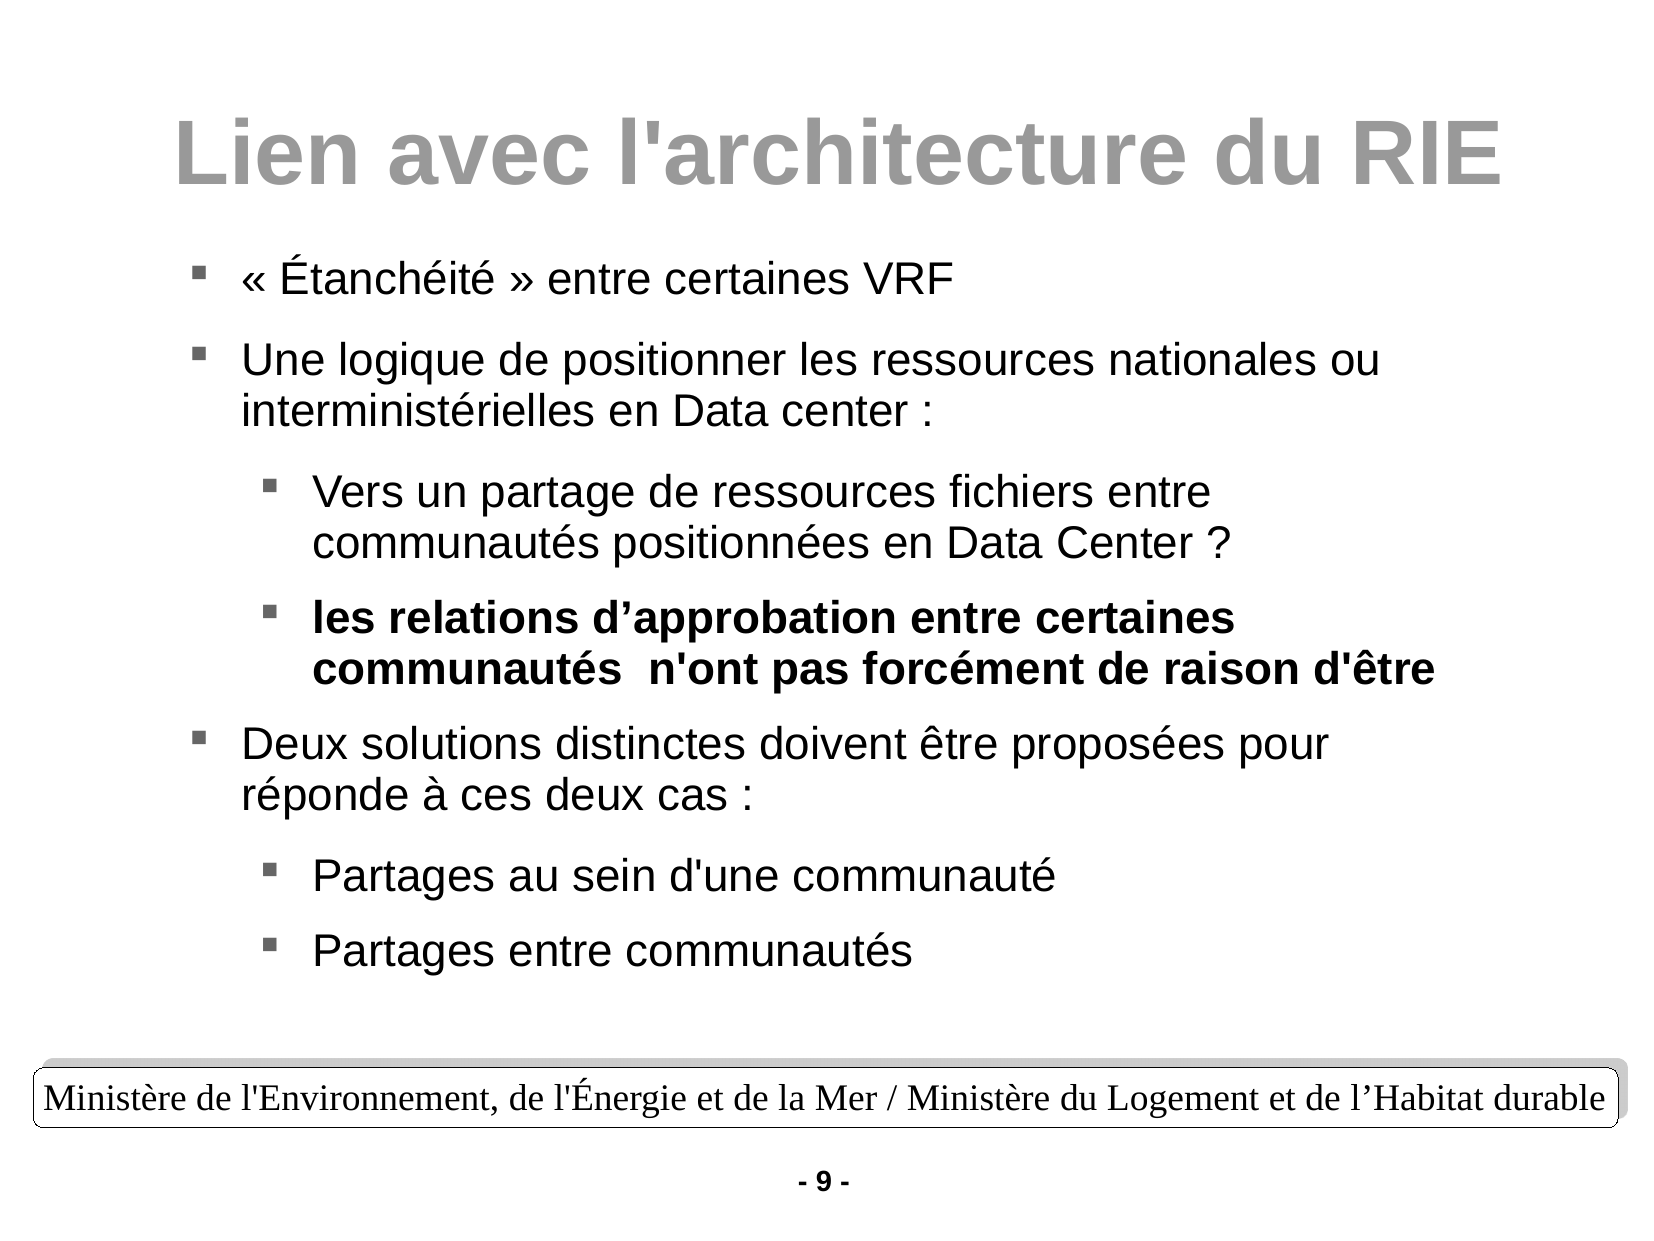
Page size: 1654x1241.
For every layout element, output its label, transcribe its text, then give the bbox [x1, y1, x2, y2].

list « Étanchéité » entre certaines VRF Une logique de positionner les ressources nationales ou interministérielles en Data center : Vers un partage de ressources fichiers entre communautés positionnées en Data Center ? les relations d’approbation entre certaines communautés n'ont pas forcément de raison d'être Deux solutions distinctes doivent être proposées pour réponde à ces deux cas : Partages au sein d'une communauté Partages entre communautés [170, 252, 1501, 977]
title Lien avec l'architecture du RIE [82, 49, 1571, 257]
